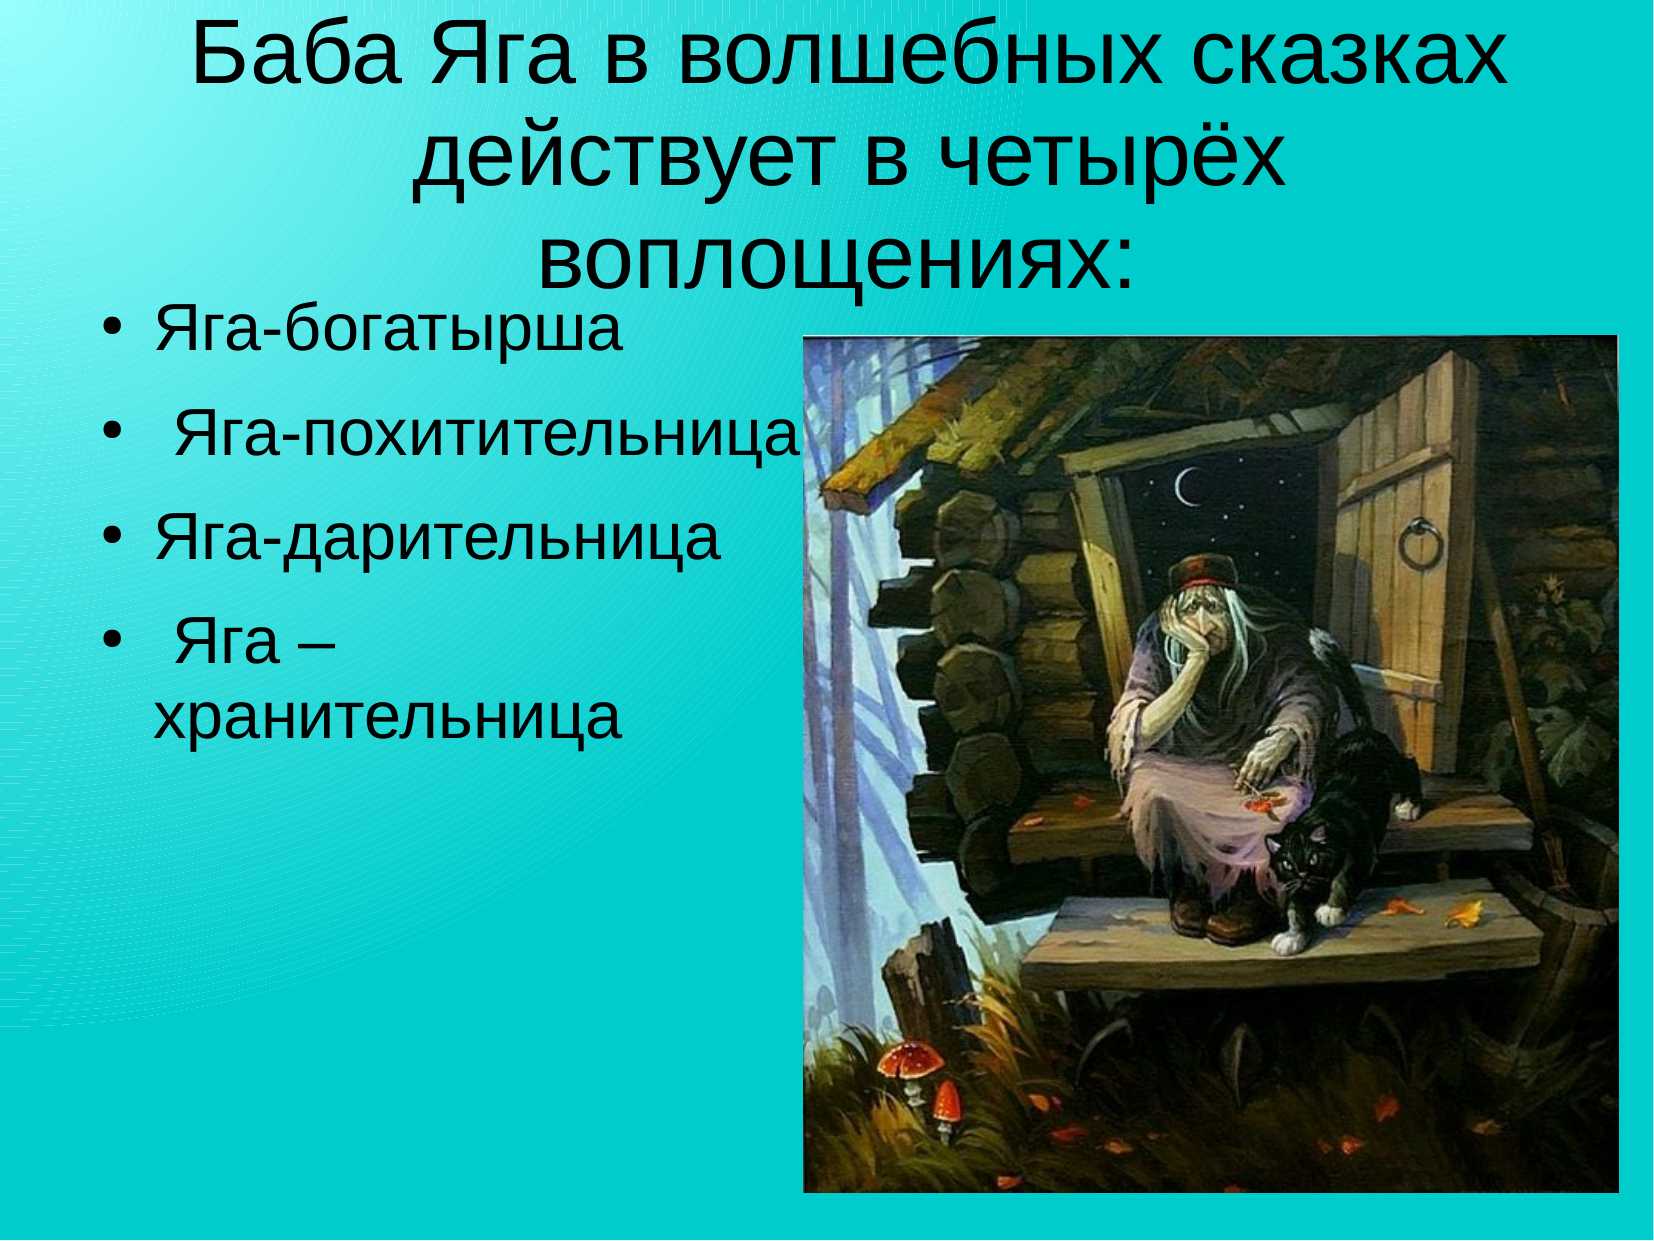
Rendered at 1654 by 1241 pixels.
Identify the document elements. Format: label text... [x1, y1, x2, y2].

list Яга-богатырша Яга-похитительница Яга-дарительница Яга – хранительница [82, 290, 809, 1109]
title Баба Яга в волшебных сказках действует в четырёх воплощениях: [106, 0, 1595, 308]
picture [803, 335, 1619, 1193]
